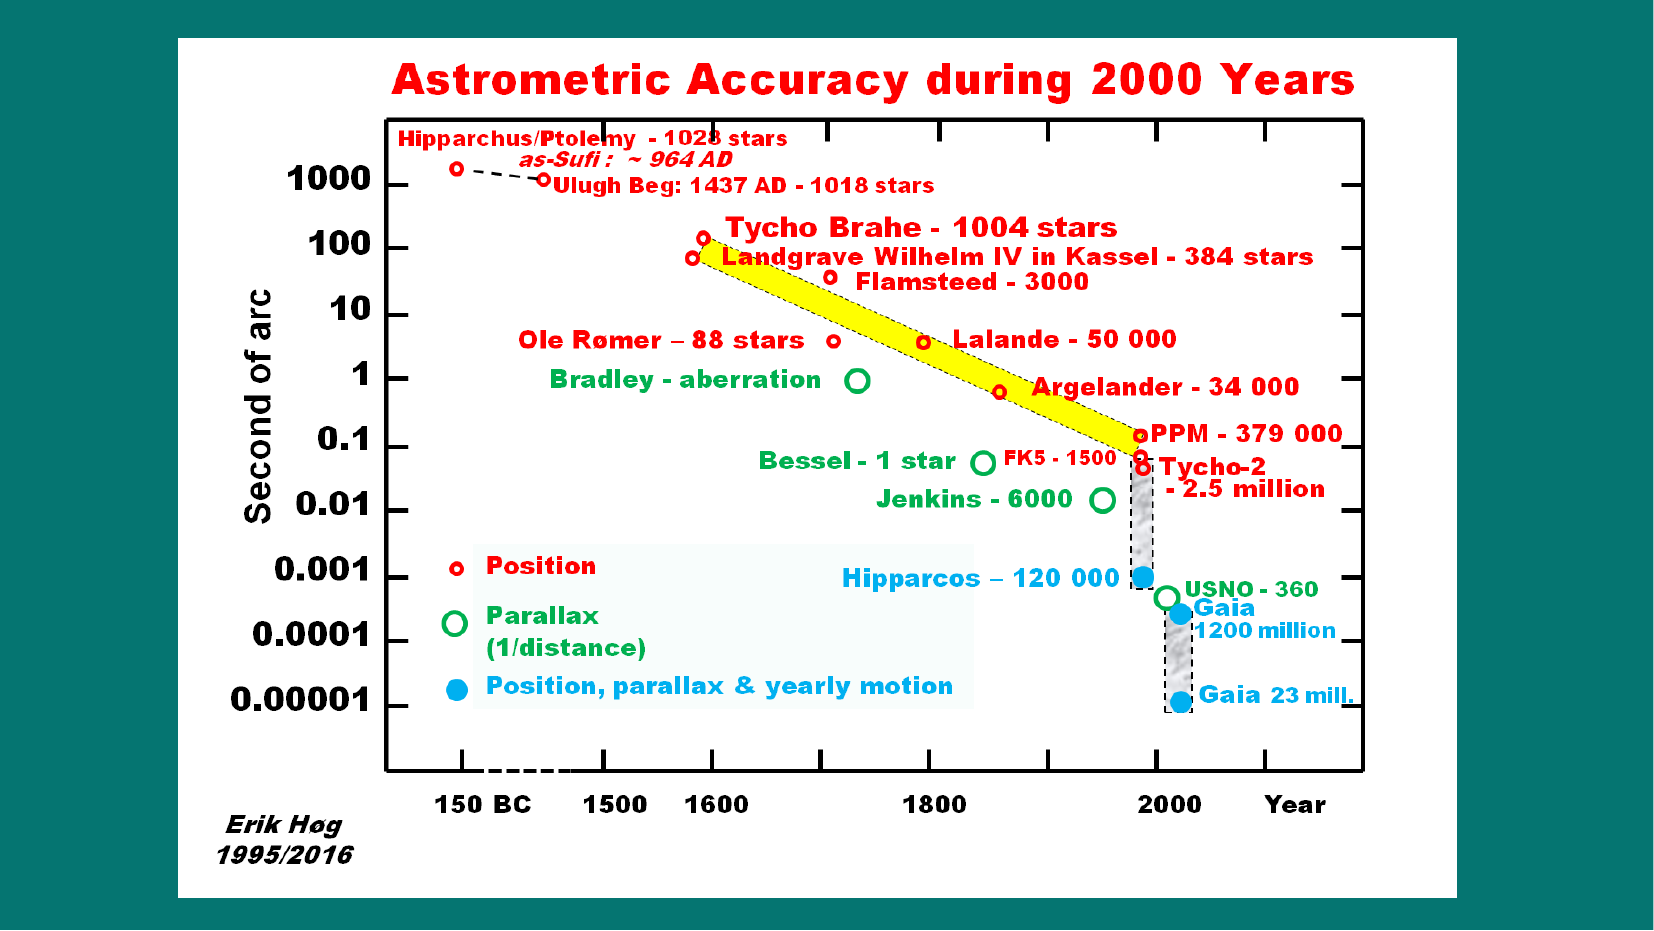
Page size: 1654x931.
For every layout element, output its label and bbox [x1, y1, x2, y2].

picture [178, 38, 1457, 898]
